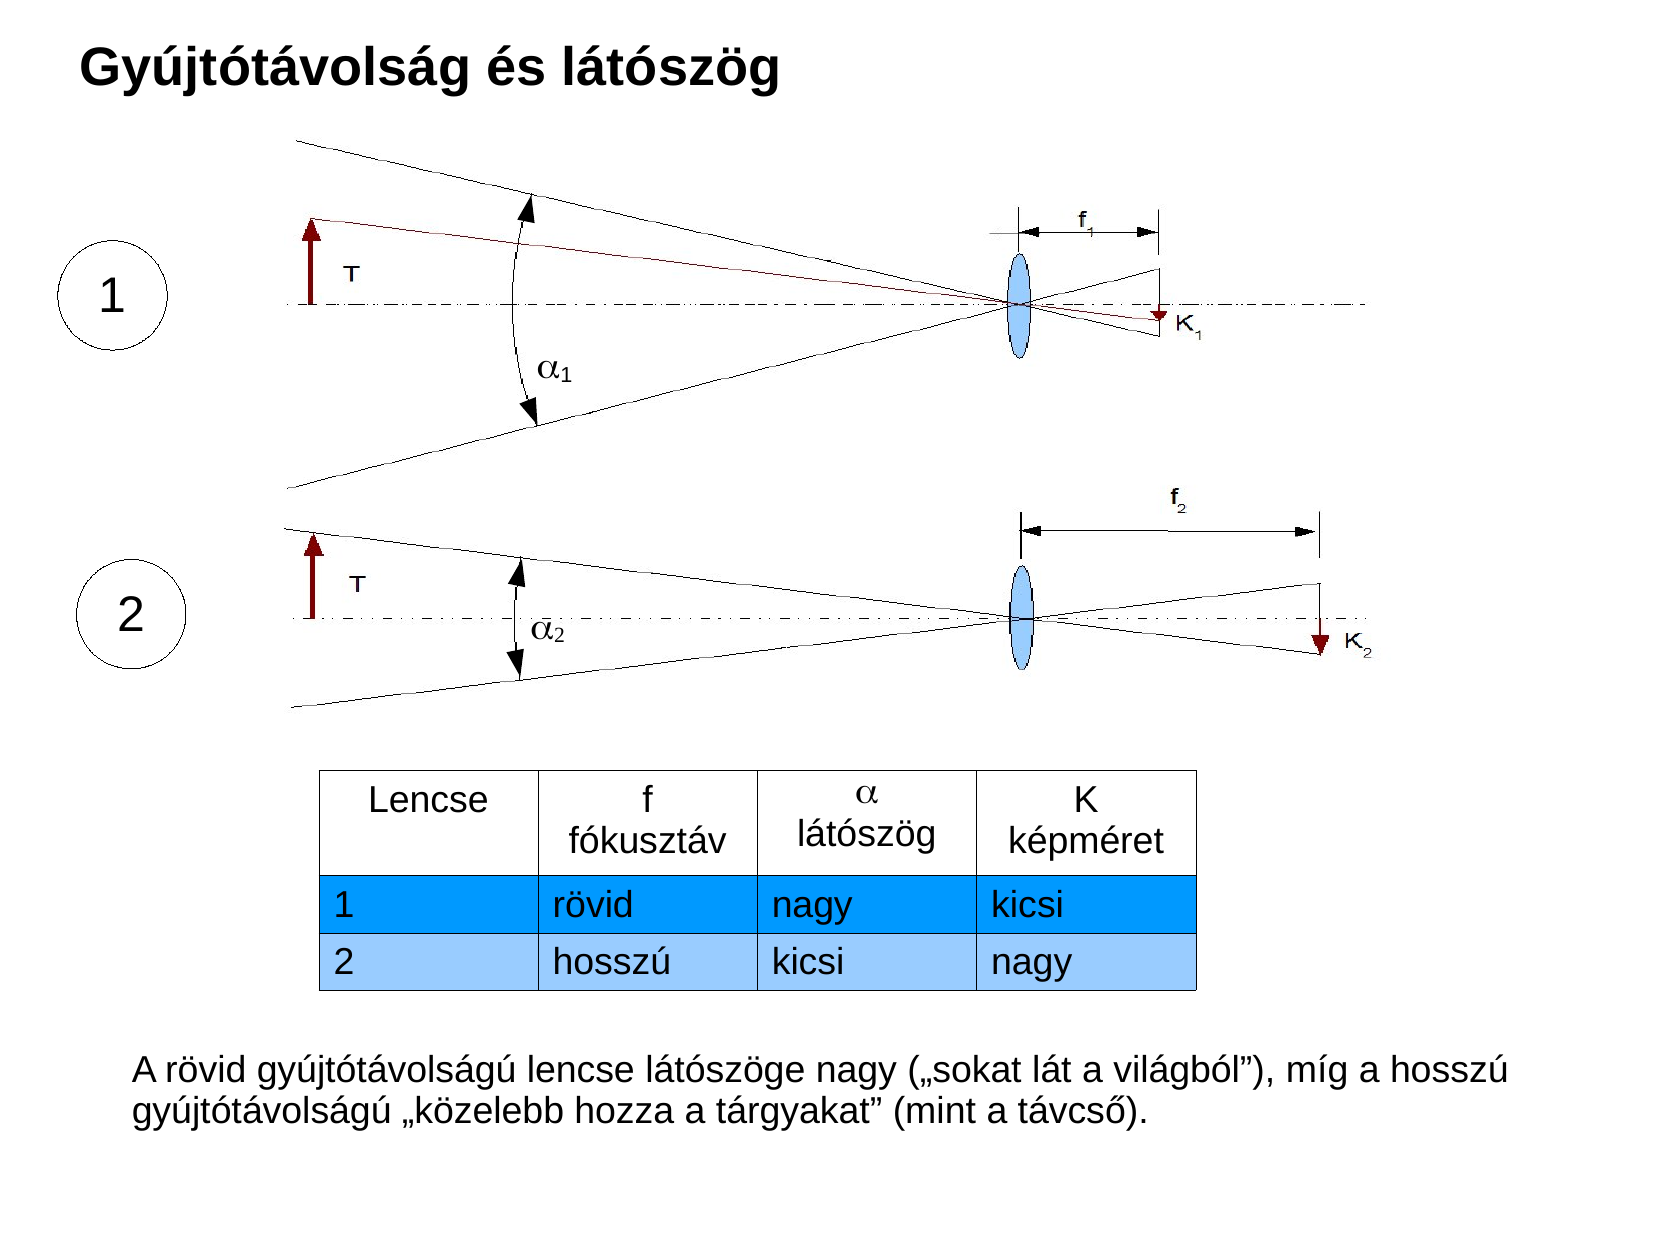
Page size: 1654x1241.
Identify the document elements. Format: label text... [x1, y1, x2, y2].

table_header Lencse [320, 771, 538, 875]
table_cell nagy [758, 876, 976, 933]
table_cell kicsi [758, 934, 976, 990]
text_box a2 [515, 606, 581, 680]
text_box Gyújtótávolság és látószög [64, 29, 798, 107]
table_cell hosszú [539, 934, 757, 990]
table_cell 1 [320, 876, 538, 933]
text_box A rövid gyújtótávolságú lencse látószöge nagy („sokat lát a világból”), míg a hosszú gyújtótávolságú „közelebb hozza a tárgyakat” (mint a távcső). [117, 1040, 1524, 1140]
table_cell 2 [320, 934, 538, 990]
table_cell rövid [539, 876, 757, 933]
table_header a látószög [758, 771, 976, 875]
text_box a1 [521, 337, 588, 411]
text_box 1 [57, 240, 168, 351]
table_cell kicsi [977, 876, 1196, 933]
table_header f fókusztáv [539, 771, 757, 875]
picture [284, 100, 1396, 718]
table_cell nagy [977, 934, 1196, 990]
table_header K képméret [977, 771, 1196, 875]
text_box 2 [76, 559, 186, 669]
